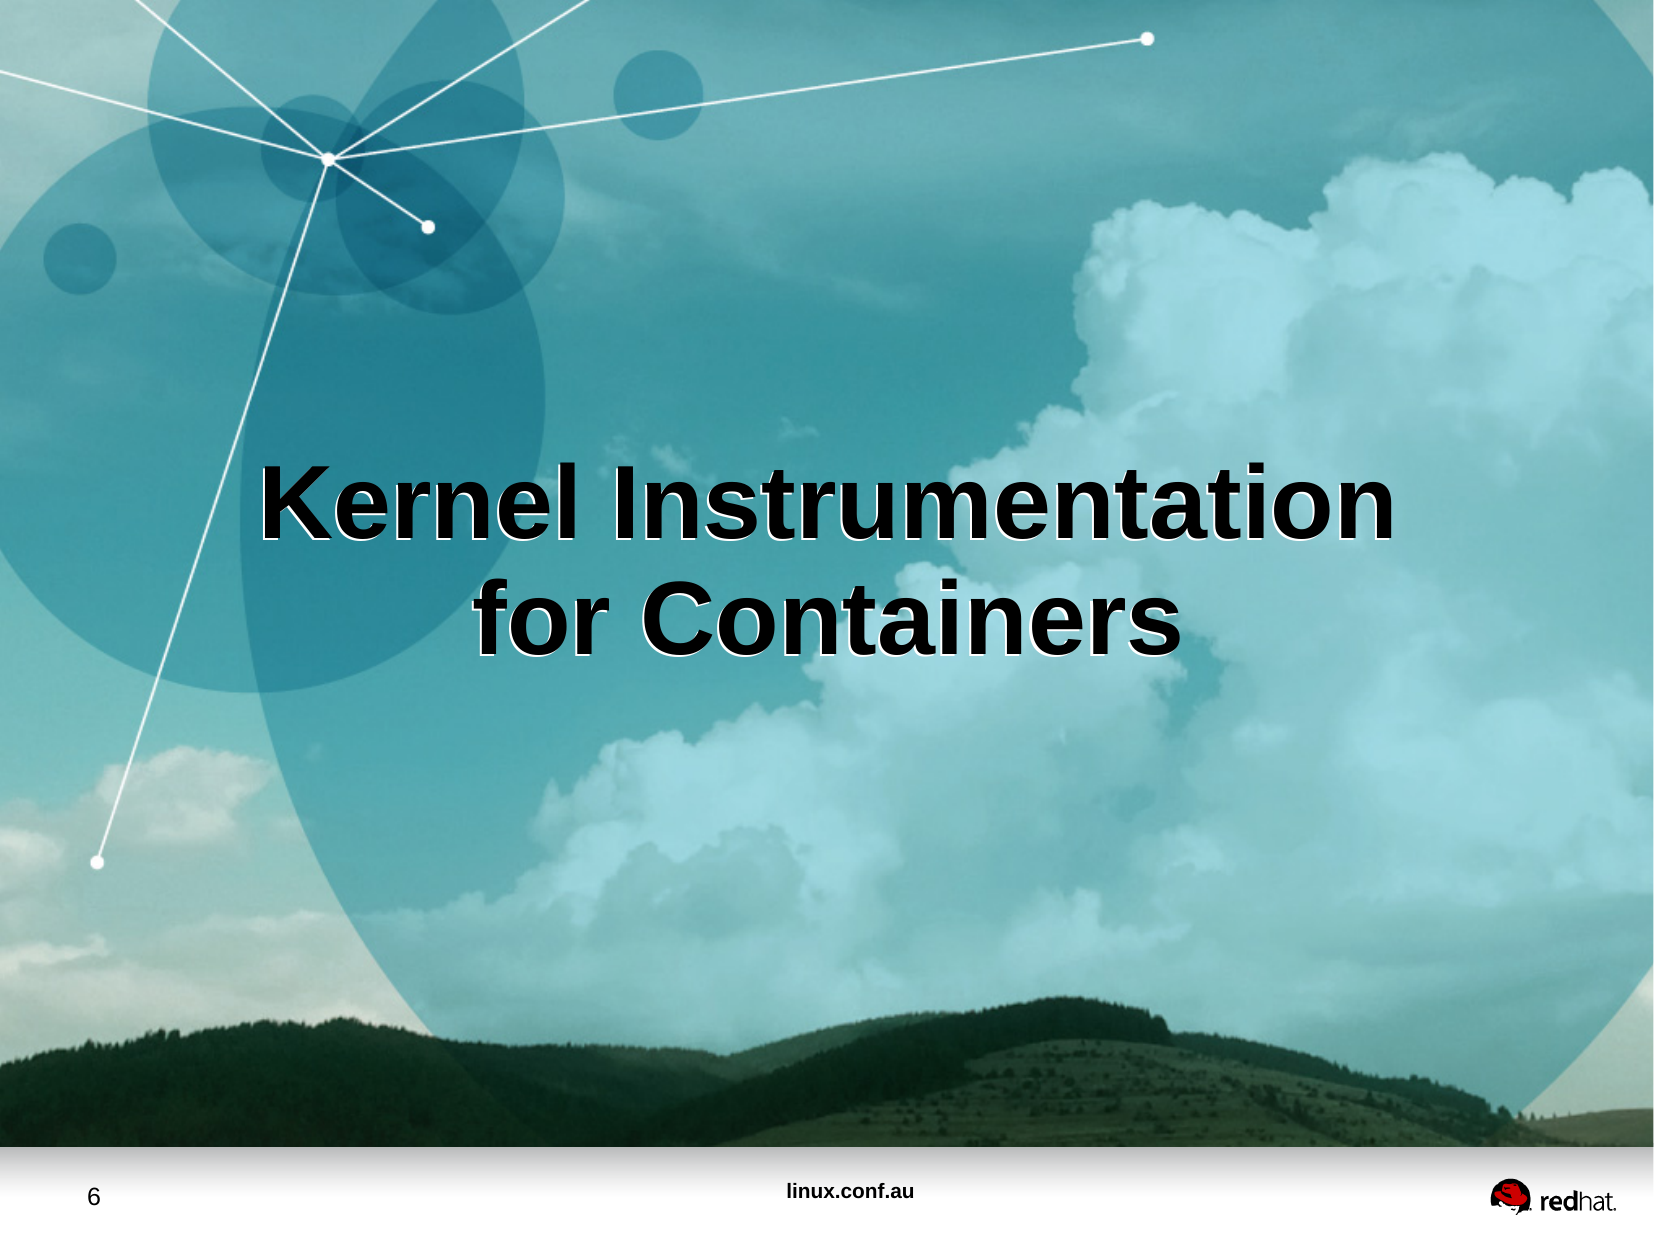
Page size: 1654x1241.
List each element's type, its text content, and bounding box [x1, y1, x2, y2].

title Kernel Instrumentation for Containers [84, 260, 1574, 861]
picture [0, 0, 1654, 1241]
